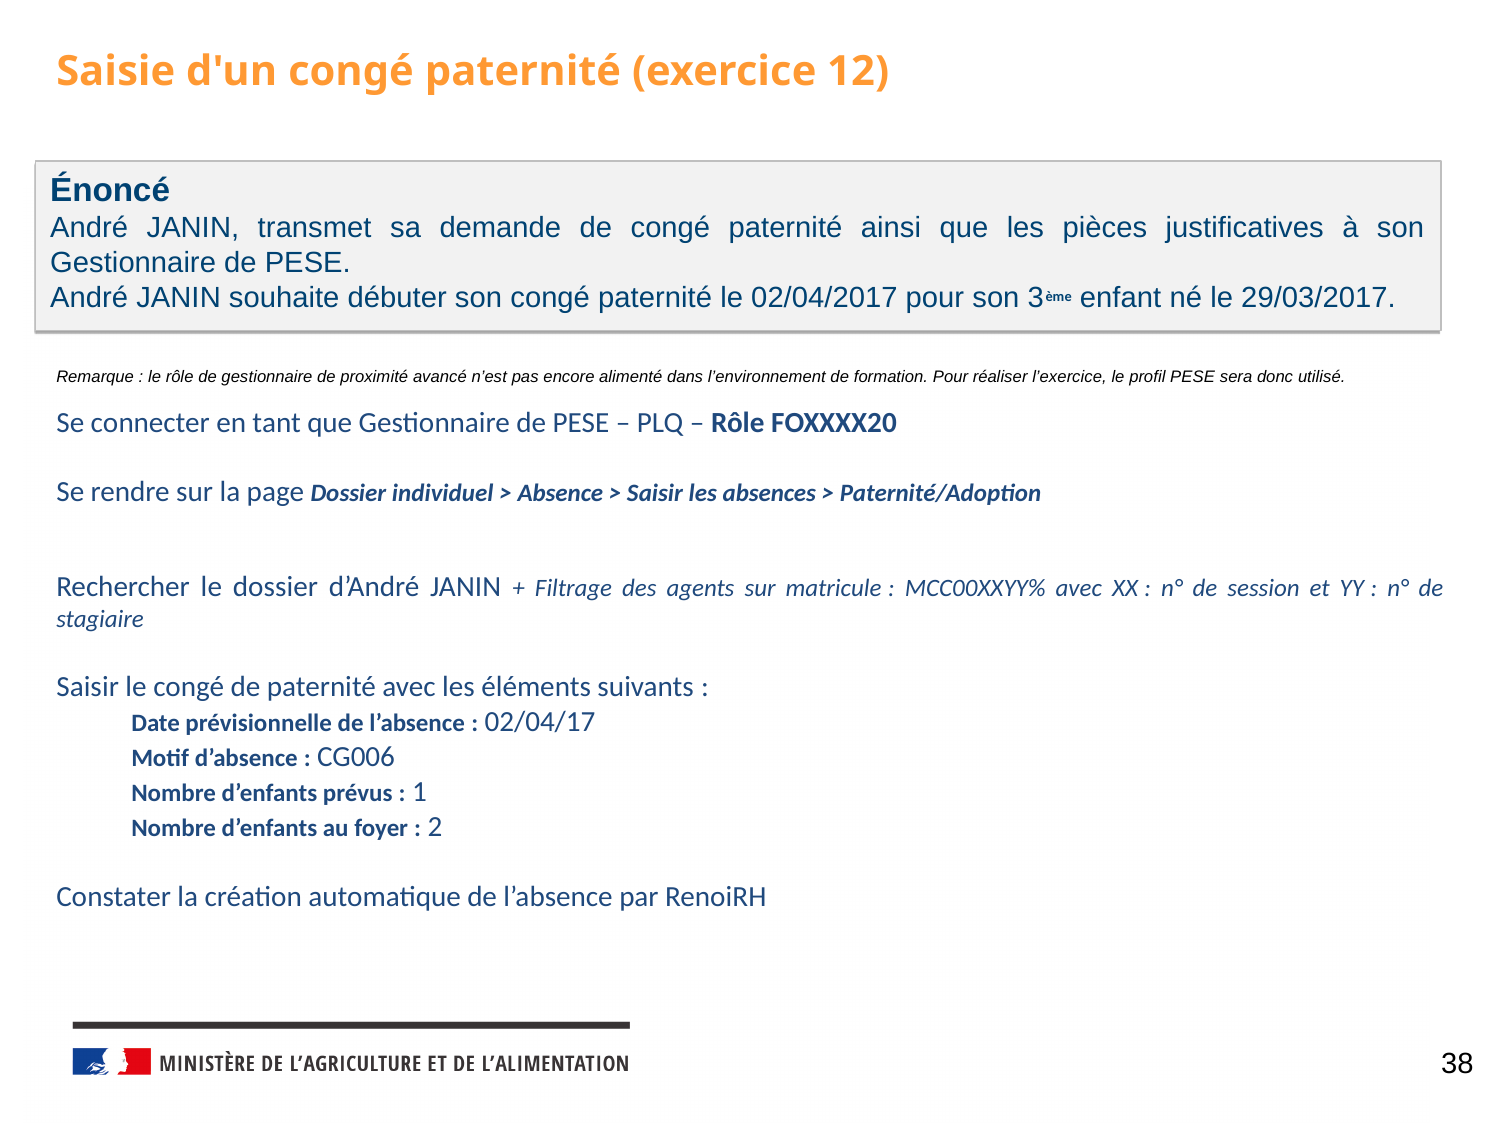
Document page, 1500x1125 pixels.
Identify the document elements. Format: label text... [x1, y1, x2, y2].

text_box Remarque : le rôle de gestionnaire de proximité avancé n’est pas encore alimenté dans l’environnement de formation. Pour réaliser l’exercice, le profil PESE sera donc utilisé. Se connecter en tant que Gestionnaire de PESE – PLQ – Rôle FOXXXX20 Se rendre sur la page Dossier individuel > Absence > Saisir les absences > Paternité/Adoption Rechercher le dossier d’André JANIN + Filtrage des agents sur matricule : MCC00XXYY% avec XX : n° de session et YY : n° de stagiaire Saisir le congé de paternité avec les éléments suivants : Date prévisionnelle de l’absence : 02/04/17 Motif d’absence : CG006 Nombre d’enfants prévus : 1 Nombre d’enfants au foyer : 2 Constater la création automatique de l’absence par RenoiRH [41, 348, 1459, 857]
picture [23, 185, 1430, 1123]
text_box Énoncé André JANIN, transmet sa demande de congé paternité ainsi que les pièces justificatives à son Gestionnaire de PESE. André JANIN souhaite débuter son congé paternité le 02/04/2017 pour son 3ème enfant né le 29/03/2017. [35, 160, 1441, 331]
text_box Saisie d'un congé paternité (exercice 12) [41, 36, 1459, 143]
